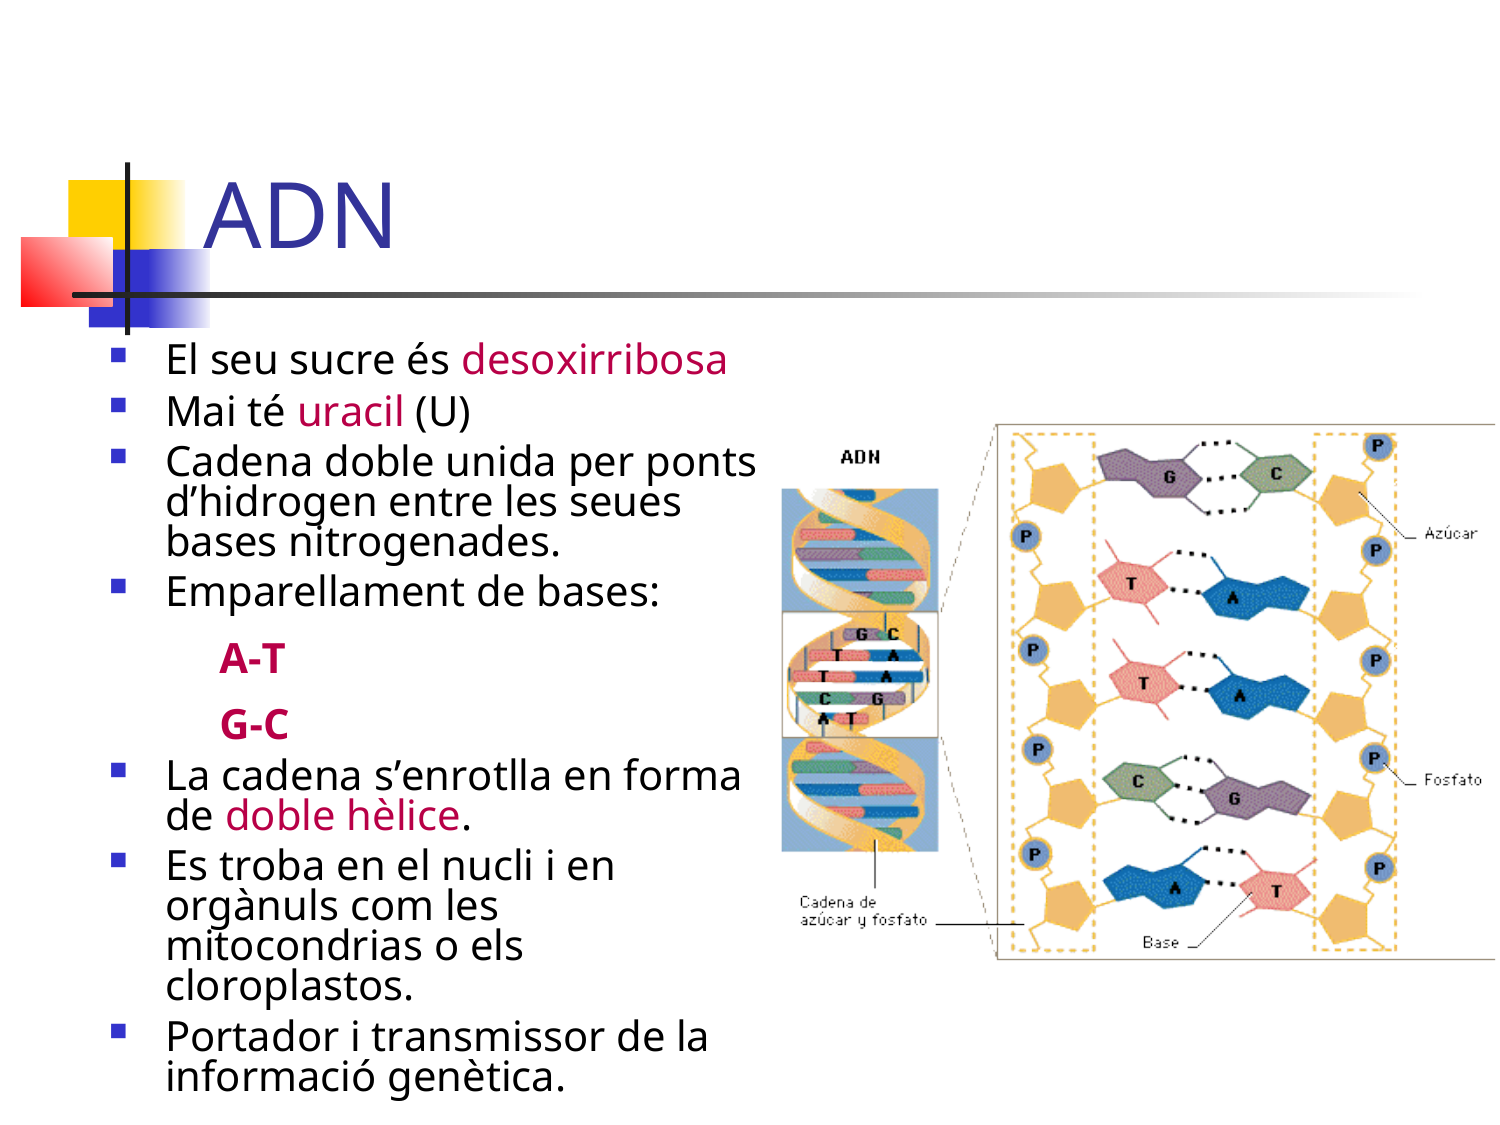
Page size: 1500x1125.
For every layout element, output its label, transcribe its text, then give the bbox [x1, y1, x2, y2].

picture [773, 417, 1500, 966]
title ADN [188, 35, 1468, 276]
list El seu sucre és desoxirribosa Mai té uracil (U) Cadena doble unida per ponts d’hidrogen entre les seues bases nitrogenades. Emparellament de bases: A-T G-C La cadena s’enrotlla en forma de doble hèlice. Es troba en el nucli i en orgànuls com les mitocondrias o els cloroplastos. Portador i transmissor de la informació genètica. [64, 330, 774, 1125]
